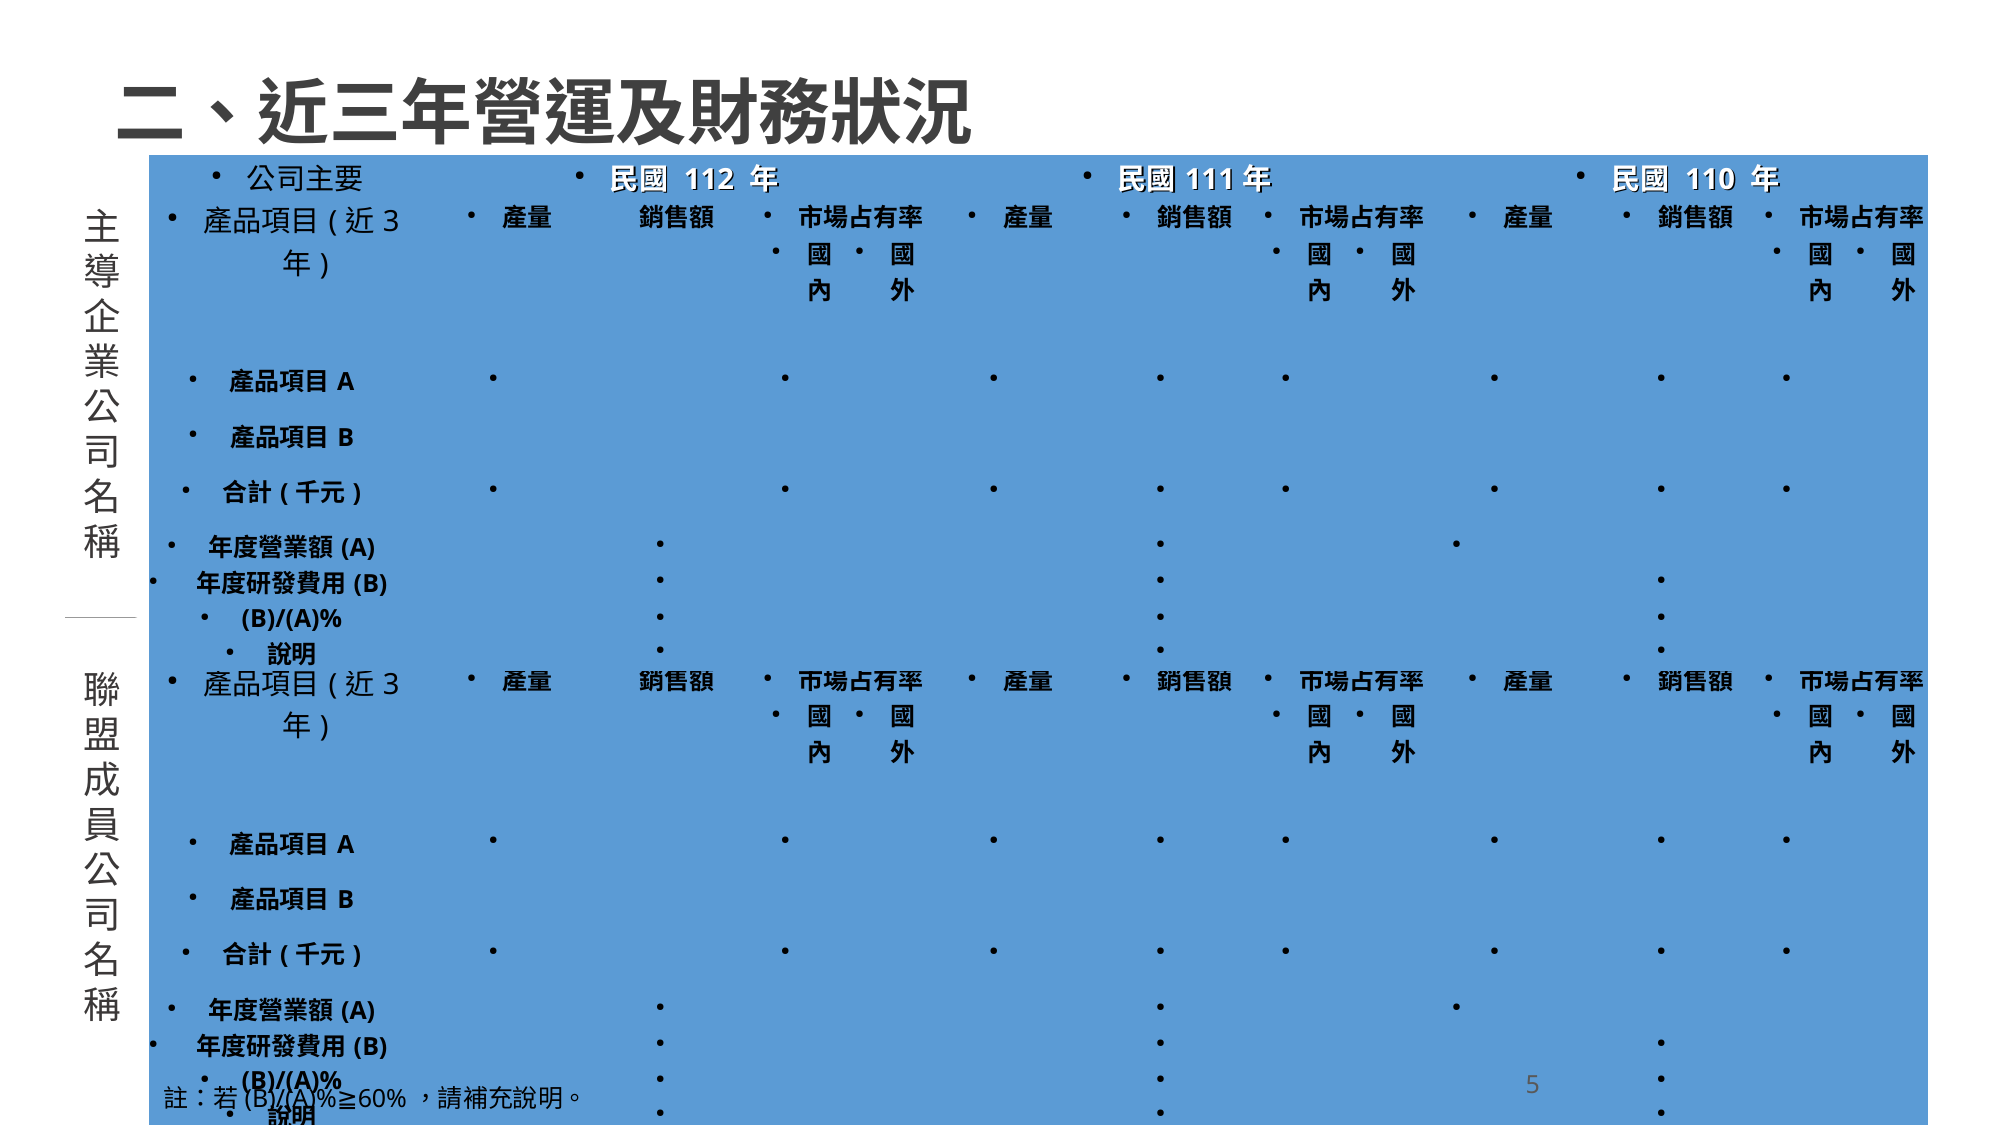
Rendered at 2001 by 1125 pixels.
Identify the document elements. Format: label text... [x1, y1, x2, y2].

table_cell 產量 [1428, 198, 1594, 362]
table_cell [927, 1097, 1428, 1125]
title 二、近三年營運及財務狀況 [99, 56, 1900, 166]
table_cell [426, 472, 593, 528]
table_cell [593, 935, 760, 990]
table_cell 說明 [287, 1120, 303, 1125]
table_cell [1261, 880, 1344, 935]
table_cell 國外 [844, 697, 927, 824]
table_cell 銷售額 [1594, 198, 1761, 362]
table_cell [426, 564, 927, 600]
table_cell [927, 362, 1094, 417]
table_cell 產品項目A [149, 362, 426, 417]
table_cell 說明 [315, 1120, 426, 1125]
table_cell 年度研發費用(B) [149, 564, 426, 600]
table_cell 市場占有率 [760, 671, 927, 697]
table_cell [1428, 472, 1594, 528]
table_cell 市場占有率 [1261, 671, 1428, 697]
table_cell [1428, 990, 1928, 1027]
table_cell [593, 472, 760, 528]
table_cell [1428, 417, 1594, 472]
table_cell [1094, 472, 1261, 528]
table_cell [1261, 417, 1344, 472]
table_cell [927, 600, 1428, 634]
table_cell 產品項目B [149, 880, 426, 935]
table_cell [927, 990, 1428, 1027]
table_cell 年度營業額(A) [149, 990, 426, 1027]
table_cell [844, 362, 927, 417]
table_cell [1761, 880, 1845, 935]
table_cell 銷售額 [1094, 671, 1261, 824]
table_header 民國 110 年 [1428, 155, 1928, 198]
table_cell [426, 528, 927, 564]
table_cell [844, 935, 927, 990]
table_cell [1094, 417, 1261, 472]
table_cell [426, 880, 593, 935]
table_cell [593, 362, 760, 417]
table_cell 說明 [304, 1120, 312, 1125]
table_cell [1594, 880, 1761, 935]
table_cell [426, 1027, 927, 1063]
table_cell 國外 [1344, 234, 1428, 362]
table_header 公司主要 產品項目(近3年) [149, 155, 426, 362]
table_cell 銷售額 [593, 671, 760, 824]
table_cell [426, 1063, 927, 1097]
table_cell [844, 824, 927, 880]
table_cell [1761, 417, 1845, 472]
table_cell [1845, 362, 1928, 417]
table_cell [844, 472, 927, 528]
text_box 主導企業公司名稱 [65, 155, 138, 610]
table_cell [1344, 472, 1428, 528]
table_header 民國 112 年 [426, 155, 927, 198]
table_cell [593, 417, 760, 472]
table_cell 國外 [1845, 234, 1928, 362]
table_cell [1845, 472, 1928, 528]
table_cell 國外 [844, 234, 927, 362]
table_cell [844, 417, 927, 472]
table_cell 產量 [927, 671, 1094, 824]
table_cell 市場占有率 [1761, 198, 1928, 234]
table_cell [1594, 362, 1761, 417]
table_cell [1428, 634, 1928, 671]
table_cell [1428, 880, 1594, 935]
table_cell [1428, 600, 1928, 634]
table_cell [1261, 935, 1344, 990]
table_cell [1428, 1097, 1928, 1125]
table_cell [1094, 880, 1261, 935]
text_box 註：若(B)/(A)%≧60%，請補充說明。 [149, 1075, 603, 1120]
table_cell 產品項目A [149, 824, 426, 880]
text_box 5 [1510, 1061, 1961, 1097]
table_cell [426, 990, 927, 1027]
table_cell [1094, 824, 1261, 880]
table_cell [927, 1063, 1428, 1097]
table_cell [1344, 362, 1428, 417]
table_cell [1344, 417, 1428, 472]
text_box 聯盟成員公司名稱 [65, 618, 138, 1075]
table_cell 國內 [1261, 697, 1344, 824]
table_cell [426, 935, 593, 990]
table_cell 市場占有率 [1761, 671, 1928, 697]
table_header 民國111年 [927, 155, 1428, 198]
table_cell [1428, 564, 1928, 600]
table_cell [927, 472, 1094, 528]
table_cell [1761, 472, 1845, 528]
table_cell 年度營業額(A) [149, 528, 426, 564]
table_cell (B)/(A)% [149, 1063, 426, 1075]
table_cell 產量 [1428, 671, 1594, 824]
table_cell 產量 [426, 671, 593, 824]
table_cell [426, 417, 593, 472]
table_cell 國內 [760, 234, 844, 362]
table_cell 市場占有率 [760, 198, 927, 234]
table_cell [593, 880, 760, 935]
table_cell [1845, 935, 1928, 990]
table_cell 市場占有率 [1261, 198, 1428, 234]
table_cell [1845, 417, 1928, 472]
table_cell [1845, 824, 1928, 880]
table_cell [1594, 935, 1761, 990]
table_cell 國外 [1845, 697, 1928, 824]
table_cell [927, 1027, 1428, 1063]
table_cell [1094, 362, 1261, 417]
table_cell [927, 528, 1428, 564]
table_cell [760, 824, 844, 880]
table_cell [426, 1097, 927, 1125]
table_cell [1428, 362, 1594, 417]
table_cell [1761, 362, 1845, 417]
table_cell [1845, 880, 1928, 935]
table_cell [593, 824, 760, 880]
table_header 公司主要 產品項目(近3年) [149, 671, 426, 824]
table_cell (B)/(A)% [149, 600, 426, 634]
table_cell [1344, 824, 1428, 880]
table_cell 說明 [149, 1120, 269, 1125]
table_cell 銷售額 [1094, 198, 1261, 362]
table_cell [1428, 1063, 1510, 1097]
table_cell [1761, 935, 1845, 990]
table_cell [1594, 472, 1761, 528]
table_cell [760, 935, 844, 990]
table_cell [426, 600, 927, 634]
table_cell 國內 [1761, 697, 1845, 824]
table_cell [1261, 362, 1344, 417]
table_cell 合計(千元) [149, 472, 426, 528]
table_cell [760, 472, 844, 528]
table_cell 國內 [760, 697, 844, 824]
table_cell [1594, 824, 1761, 880]
table_cell 說明 [149, 634, 426, 671]
table_cell [1344, 880, 1428, 935]
table_cell 國內 [1761, 234, 1845, 362]
table_cell [1428, 824, 1594, 880]
table_cell [1594, 417, 1761, 472]
table_cell [1344, 935, 1428, 990]
table_cell [760, 417, 844, 472]
table_cell [927, 880, 1094, 935]
table_cell 產品項目B [149, 417, 426, 472]
table_cell [426, 634, 927, 671]
table_cell [1094, 935, 1261, 990]
table_cell 國外 [1344, 697, 1428, 824]
table_cell [927, 824, 1094, 880]
table_cell 銷售額 [593, 198, 760, 362]
table_cell [1428, 528, 1928, 564]
table_cell [927, 634, 1428, 671]
table_cell [1761, 824, 1845, 880]
table_cell 合計(千元) [149, 935, 426, 990]
table_cell 國內 [1261, 234, 1344, 362]
table_cell [1428, 1027, 1928, 1063]
table_cell [927, 564, 1428, 600]
table_cell [1428, 935, 1594, 990]
table_cell [1261, 824, 1344, 880]
table_cell [760, 362, 844, 417]
table_cell 年度研發費用(B) [149, 1027, 426, 1063]
table_cell [1261, 472, 1344, 528]
table_cell 產量 [426, 198, 593, 362]
table_cell [844, 880, 927, 935]
table_cell [760, 880, 844, 935]
table_cell [927, 935, 1094, 990]
table_cell [927, 417, 1094, 472]
table_cell [426, 362, 593, 417]
table_cell 銷售額 [1594, 671, 1761, 824]
table_cell [426, 824, 593, 880]
table_cell 產量 [927, 198, 1094, 362]
